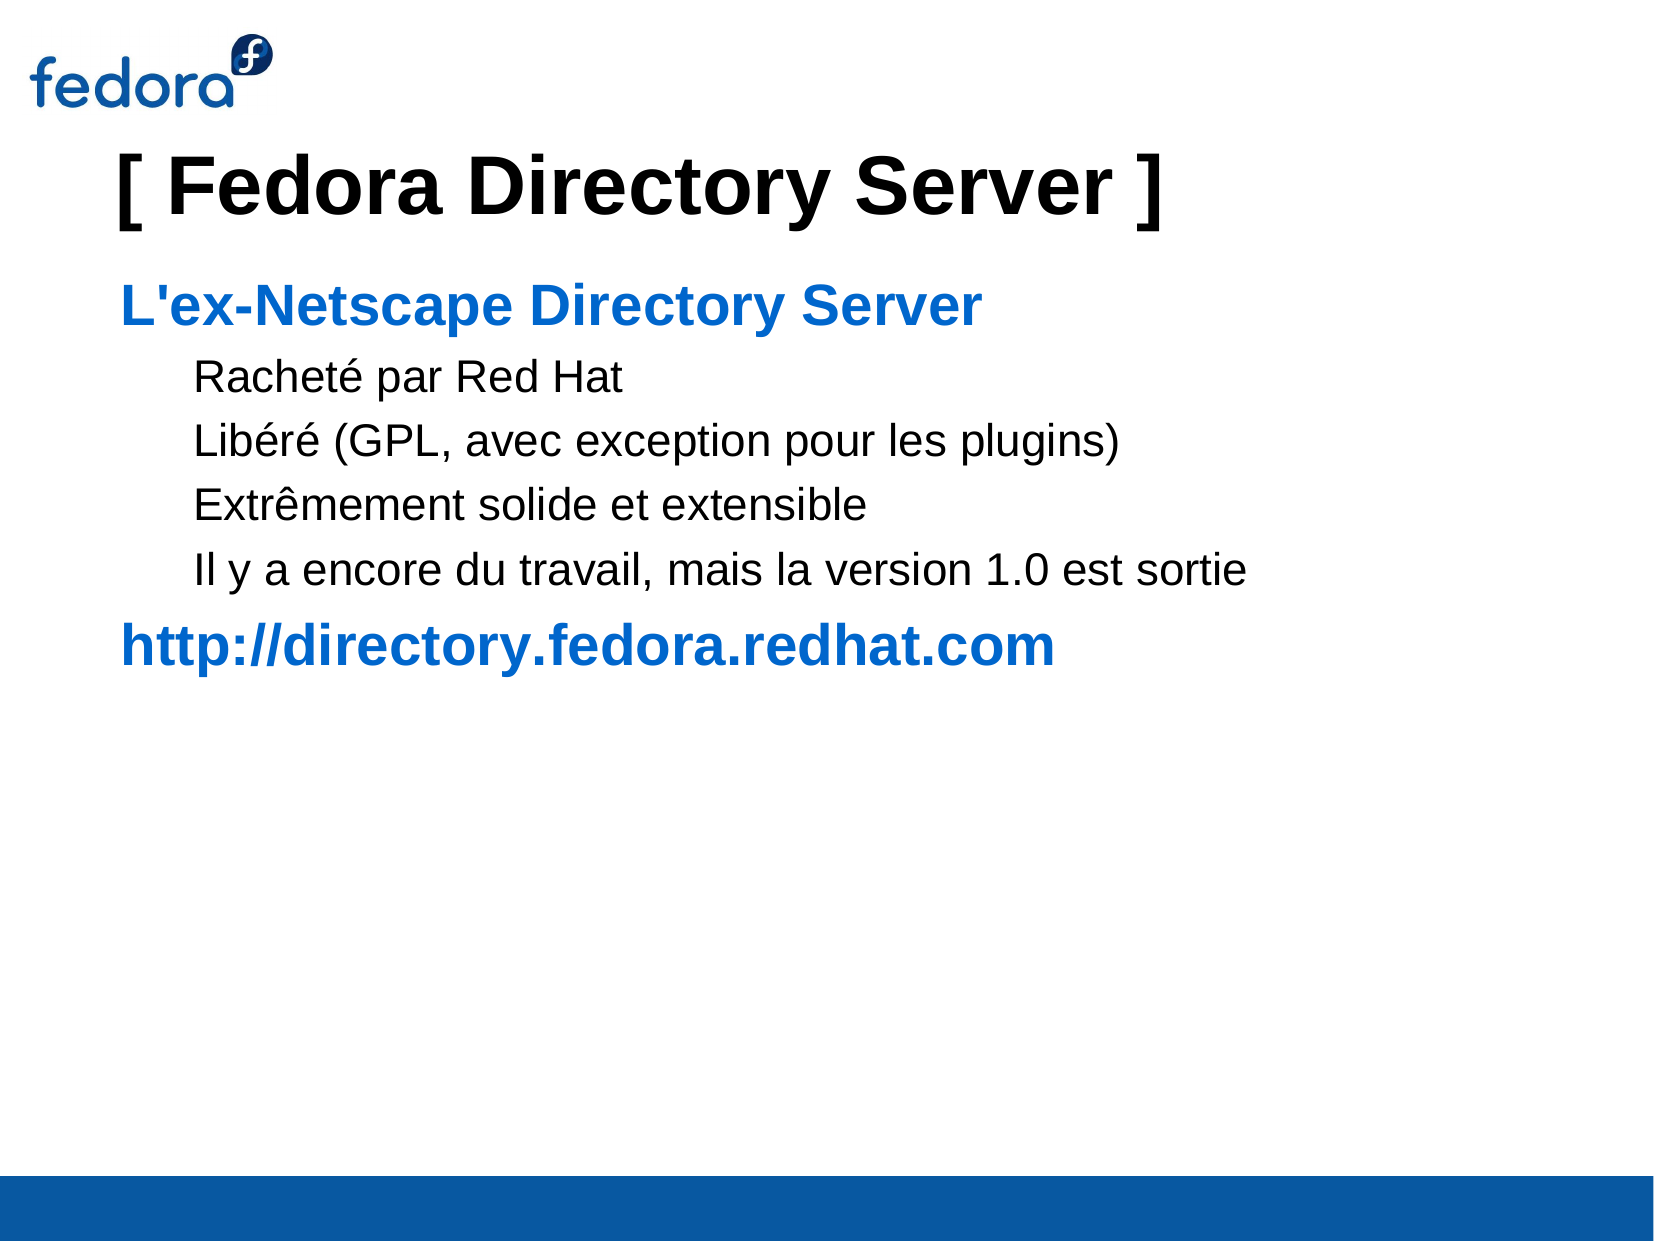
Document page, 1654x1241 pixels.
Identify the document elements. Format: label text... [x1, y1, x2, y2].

picture [22, 27, 277, 115]
list L'ex-Netscape Directory Server Racheté par Red Hat Libéré (GPL, avec exception pour les plugins) Extrêmement solide et extensible Il y a encore du travail, mais la version 1.0 est sortie http://directory.fedora.redhat.com [118, 272, 1523, 1092]
picture [0, 1176, 1654, 1241]
title [ Fedora Directory Server ] [115, 122, 1521, 249]
